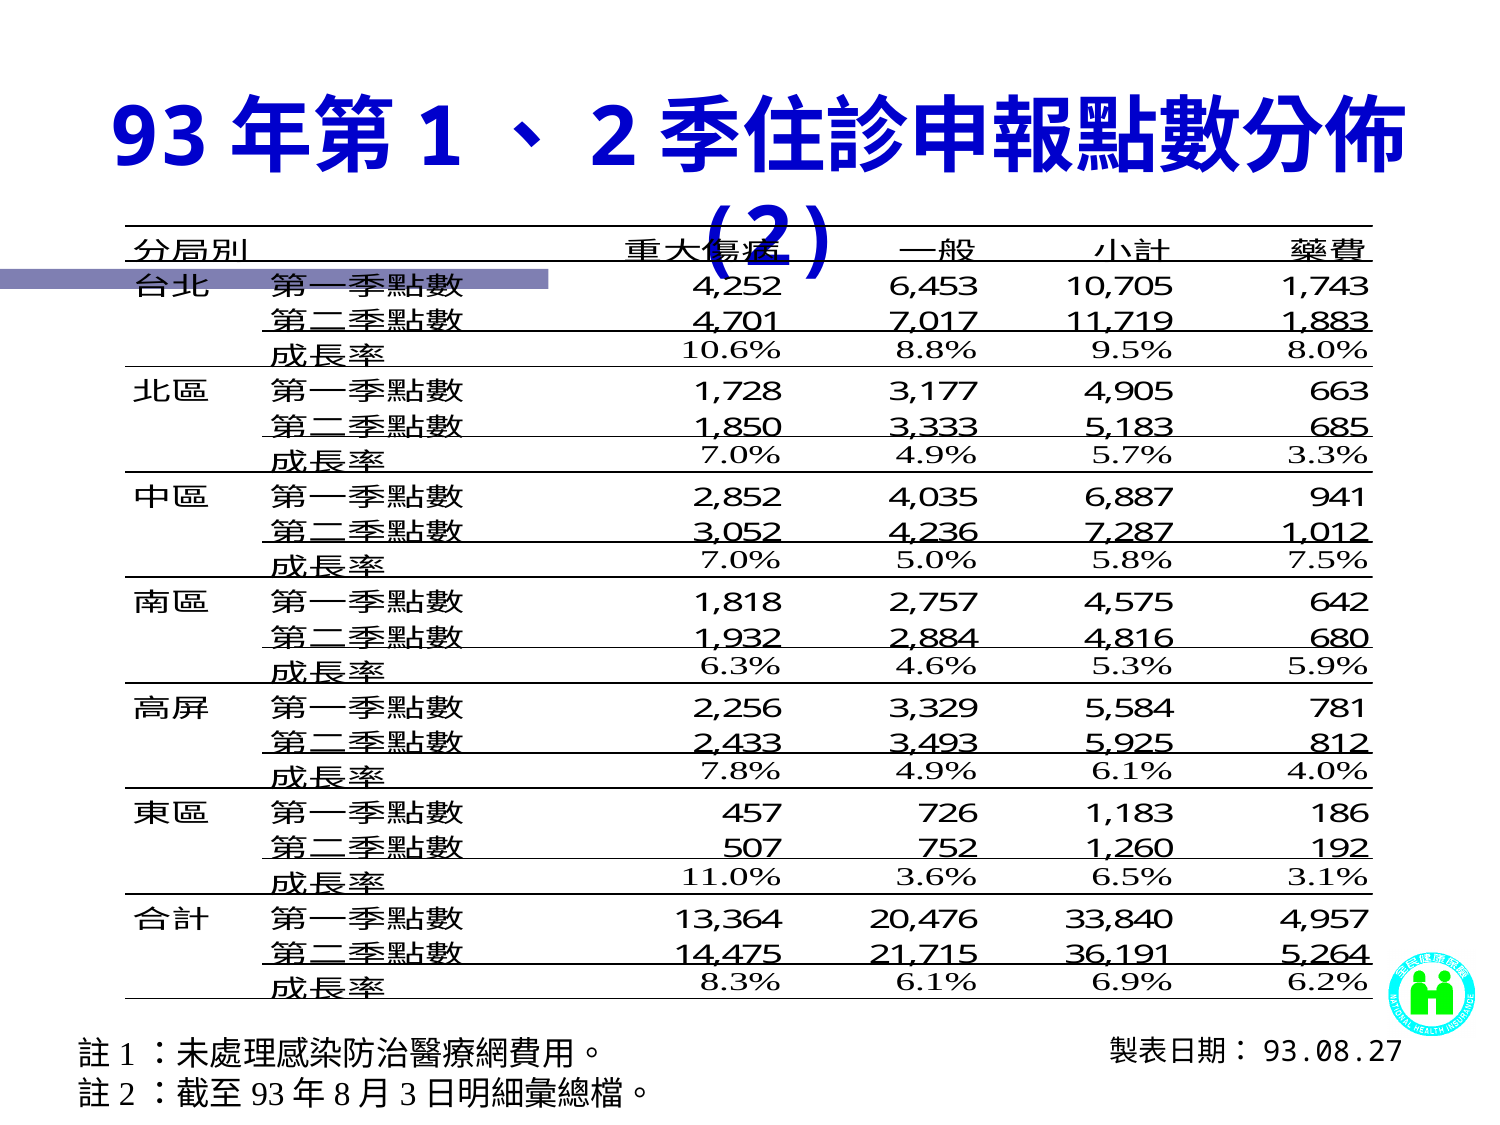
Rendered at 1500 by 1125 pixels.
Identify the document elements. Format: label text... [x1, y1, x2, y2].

title 93年第1、2季住診申報點數分佈(2) [87, 75, 1451, 188]
text_box 製表日期：93.08.27 [1074, 1025, 1438, 1076]
chart [125, 224, 1376, 1000]
text_box 註1：未處理感染防治醫療網費用。 註2：截至93年8月3日明細彙總檔。 [62, 1025, 838, 1121]
